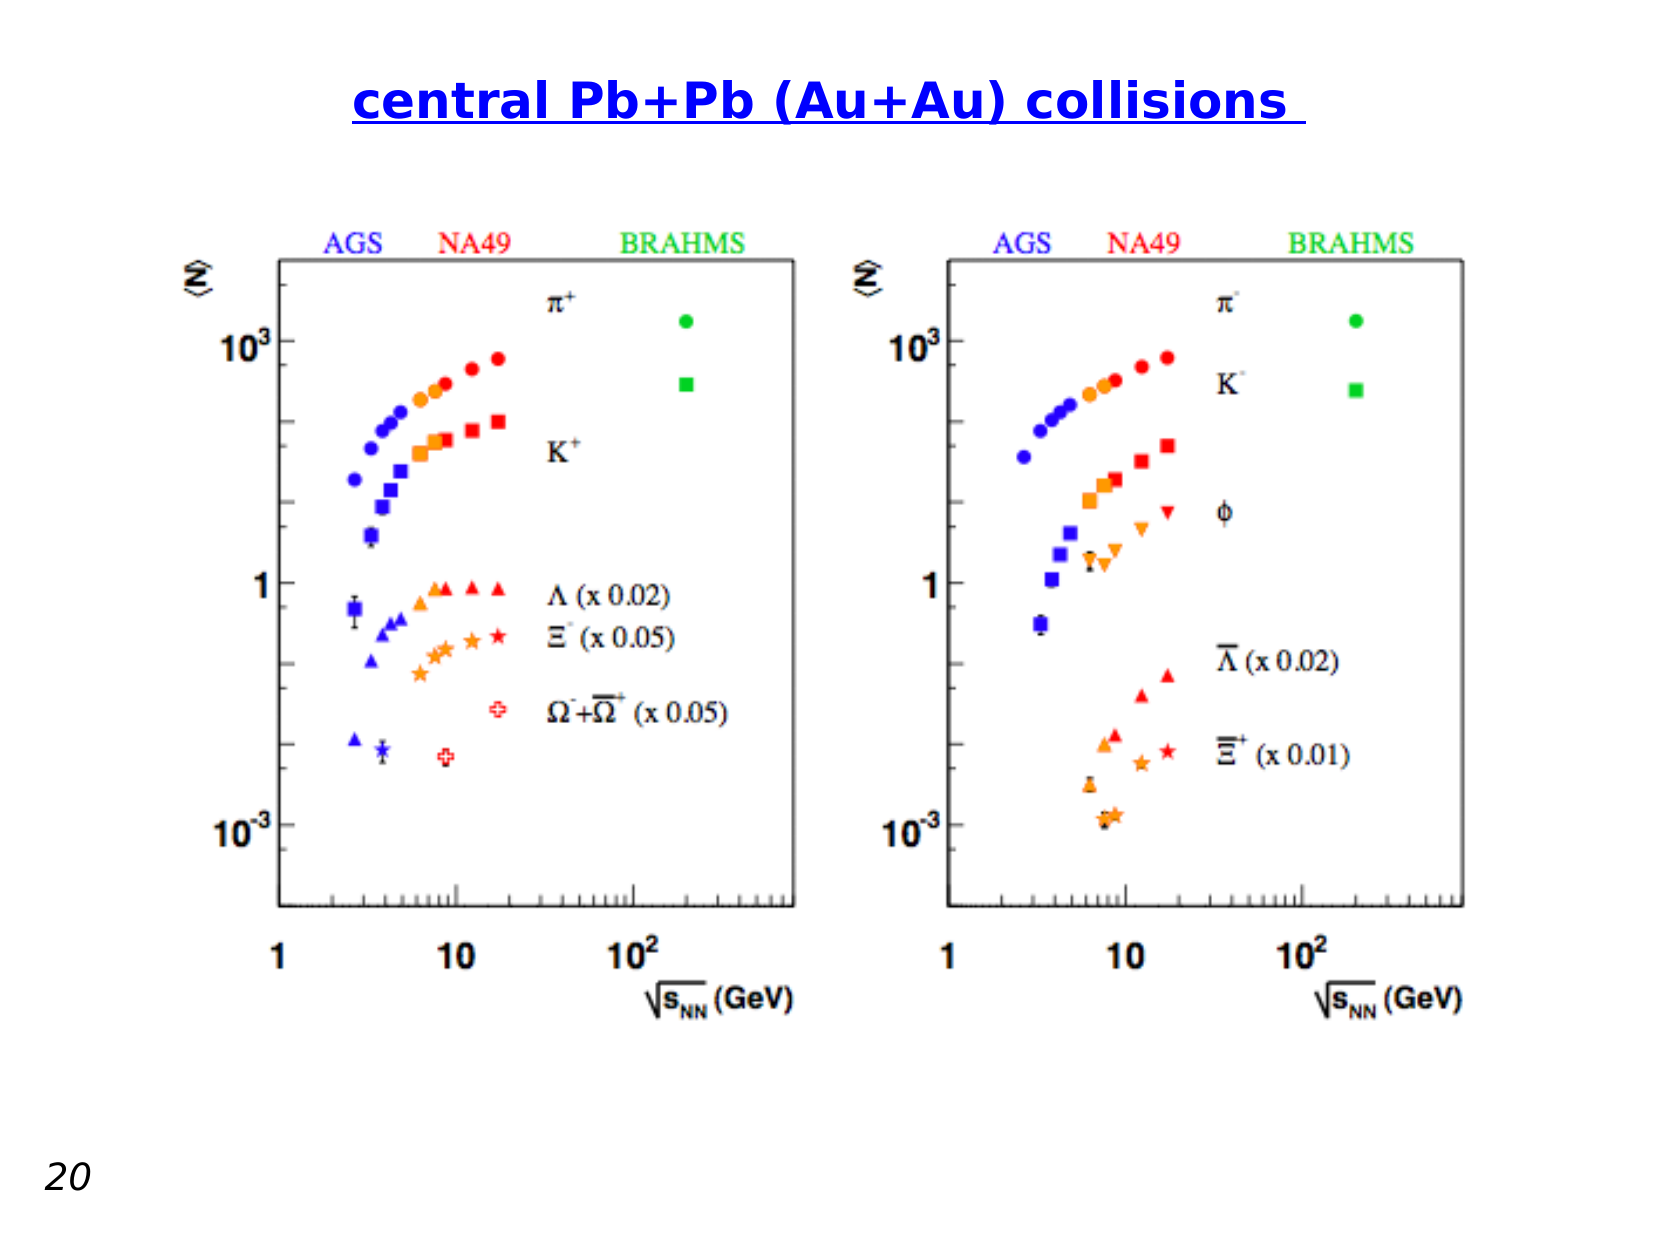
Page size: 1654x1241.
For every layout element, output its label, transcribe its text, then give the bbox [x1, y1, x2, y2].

text_box central Pb+Pb (Au+Au) collisions [352, 71, 1307, 130]
picture [157, 193, 1498, 1049]
